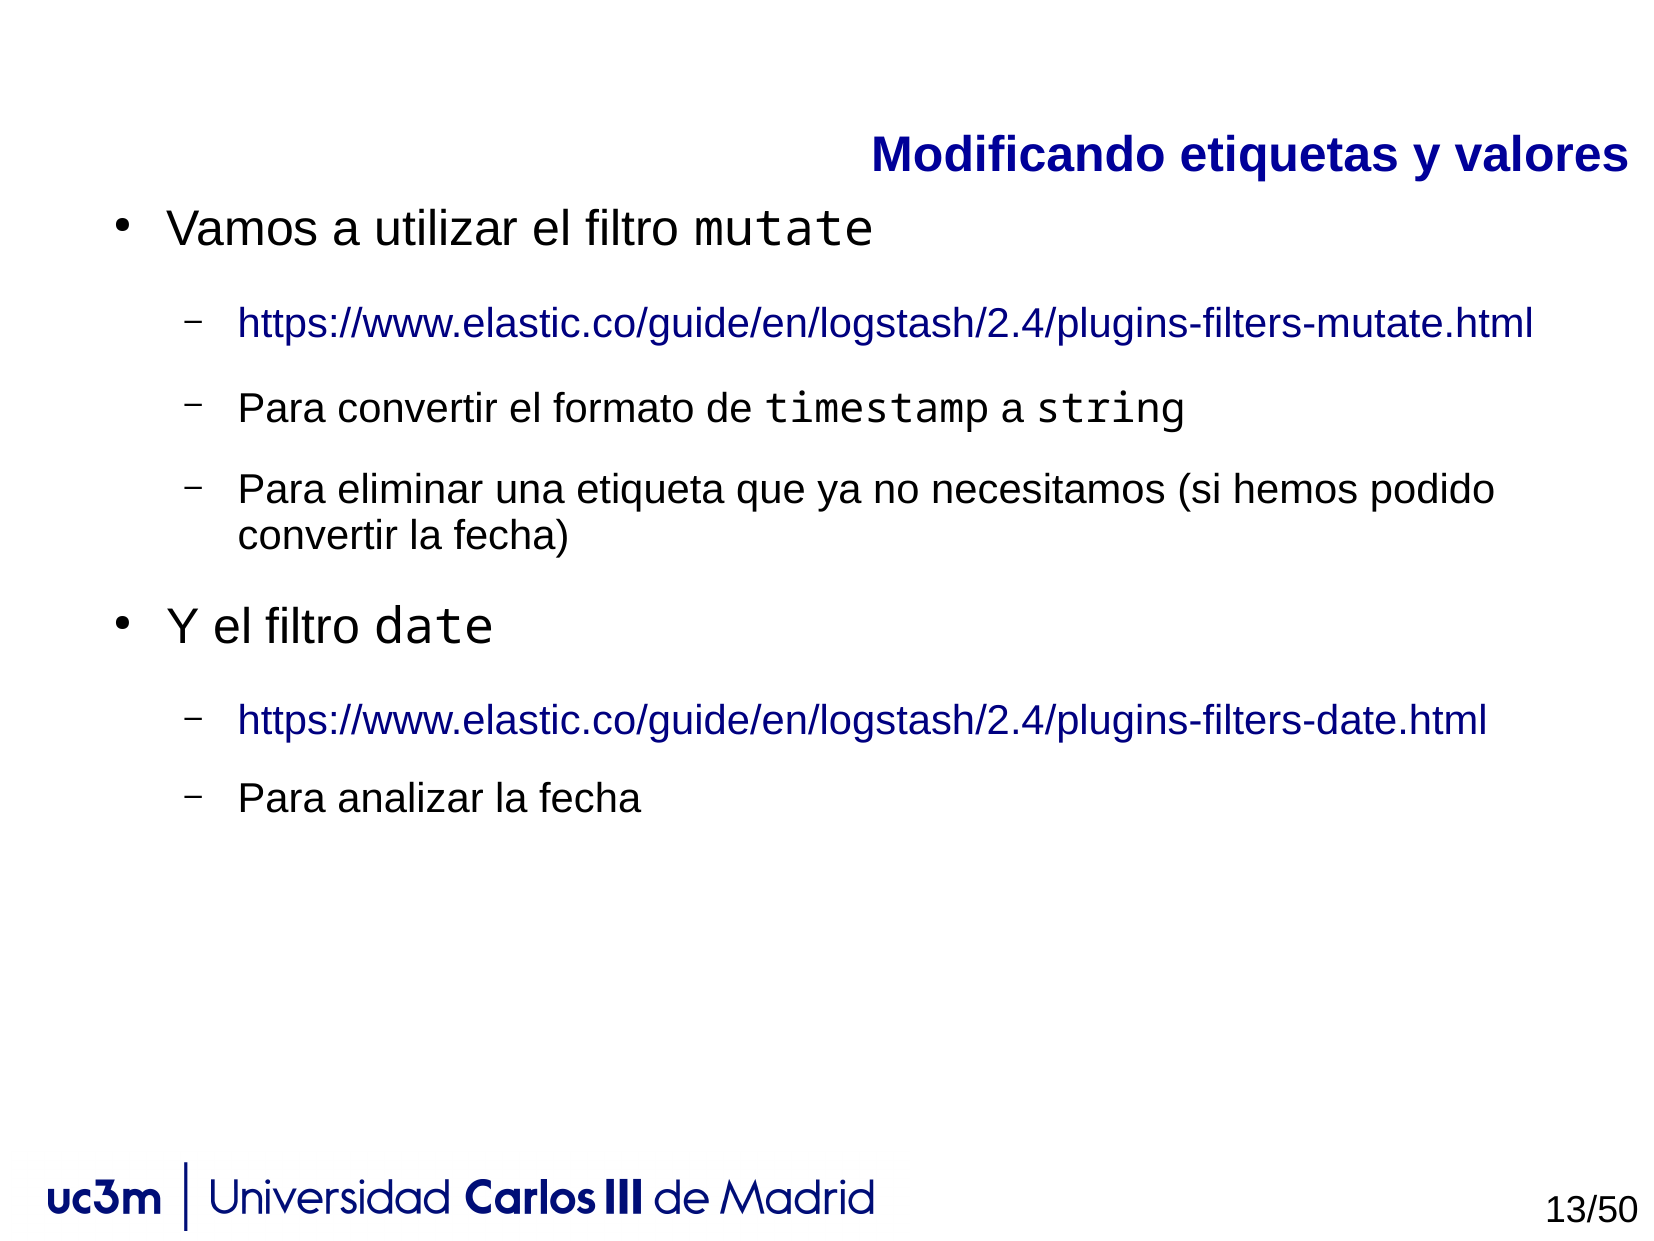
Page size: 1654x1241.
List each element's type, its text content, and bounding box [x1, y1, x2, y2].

title Modificando etiquetas y valores [366, 0, 1630, 182]
picture [11, 1151, 910, 1241]
list Vamos a utilizar el filtro mutate https://www.elastic.co/guide/en/logstash/2.4/plugins-filters-mutate.html Para convertir el formato de timestamp a string Para eliminar una etiqueta que ya no necesitamos (si hemos podido convertir la fecha) Y el filtro date https://www.elastic.co/guide/en/logstash/2.4/plugins-filters-date.html Para analizar la fecha [95, 192, 1584, 1147]
